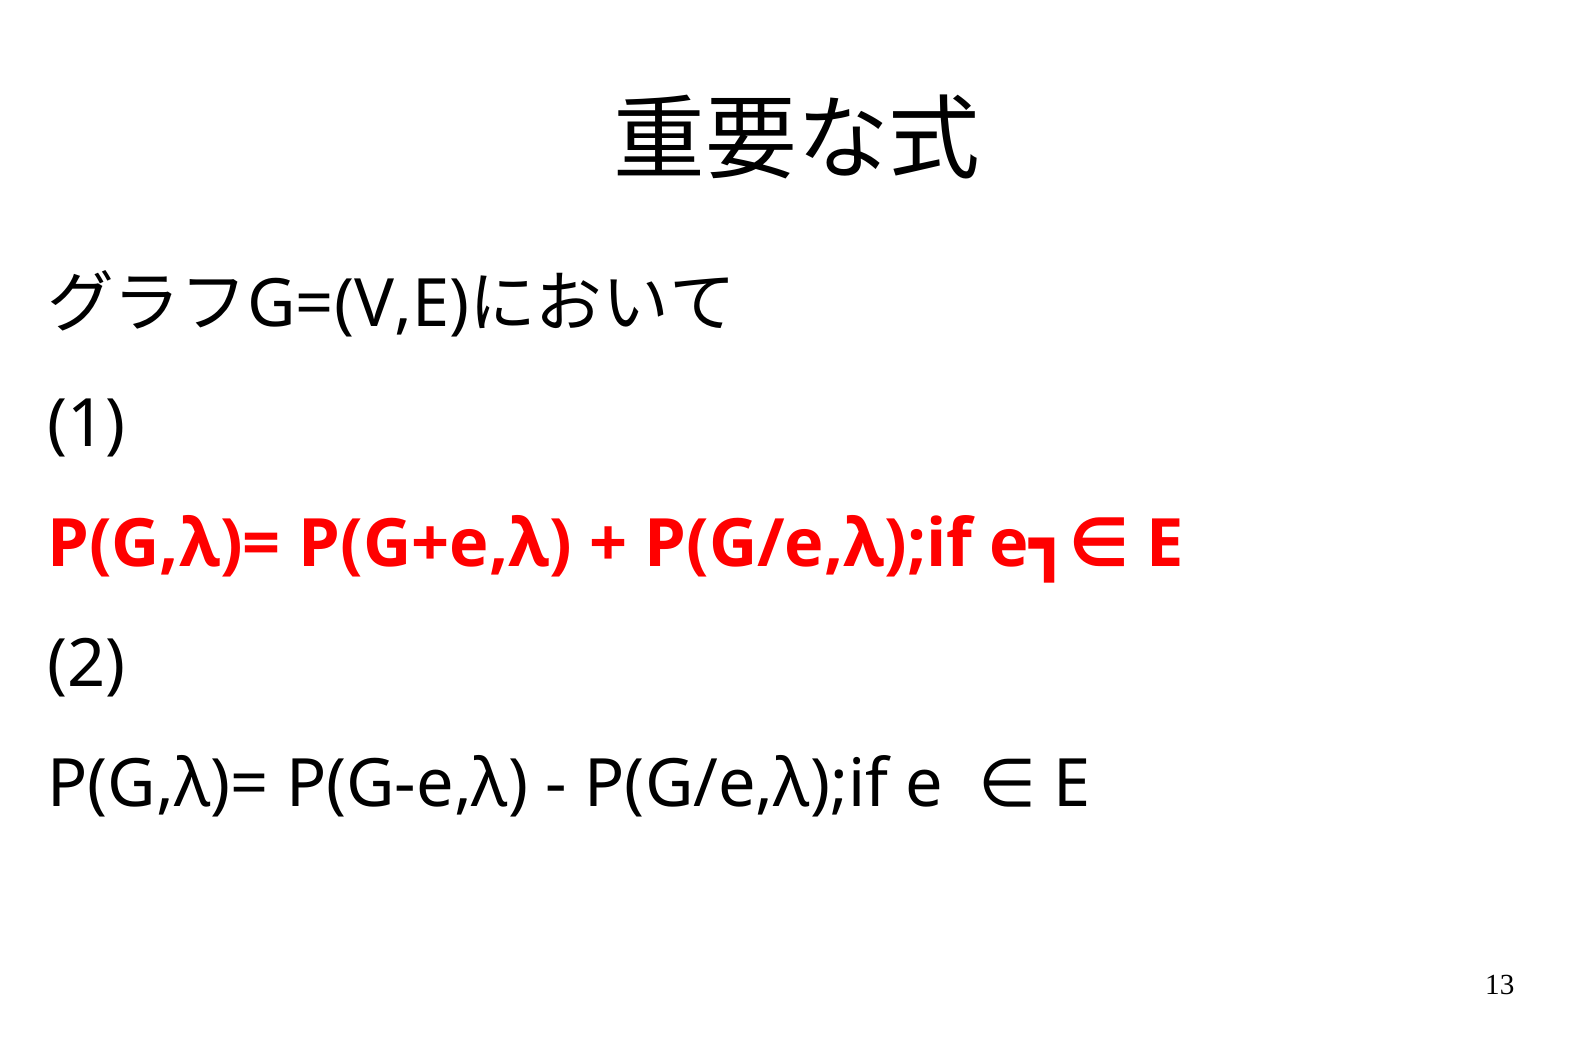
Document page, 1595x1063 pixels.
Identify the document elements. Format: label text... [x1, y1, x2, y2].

title 重要な式 [79, 42, 1515, 220]
list グラフG=(V,E)において (1) P(G,λ)= P(G+e,λ) + P(G/e,λ);if e┓∈ E (2) P(G,λ)= P(G-e,λ) - P(G/e,λ);if e ∈ E [29, 248, 1565, 936]
